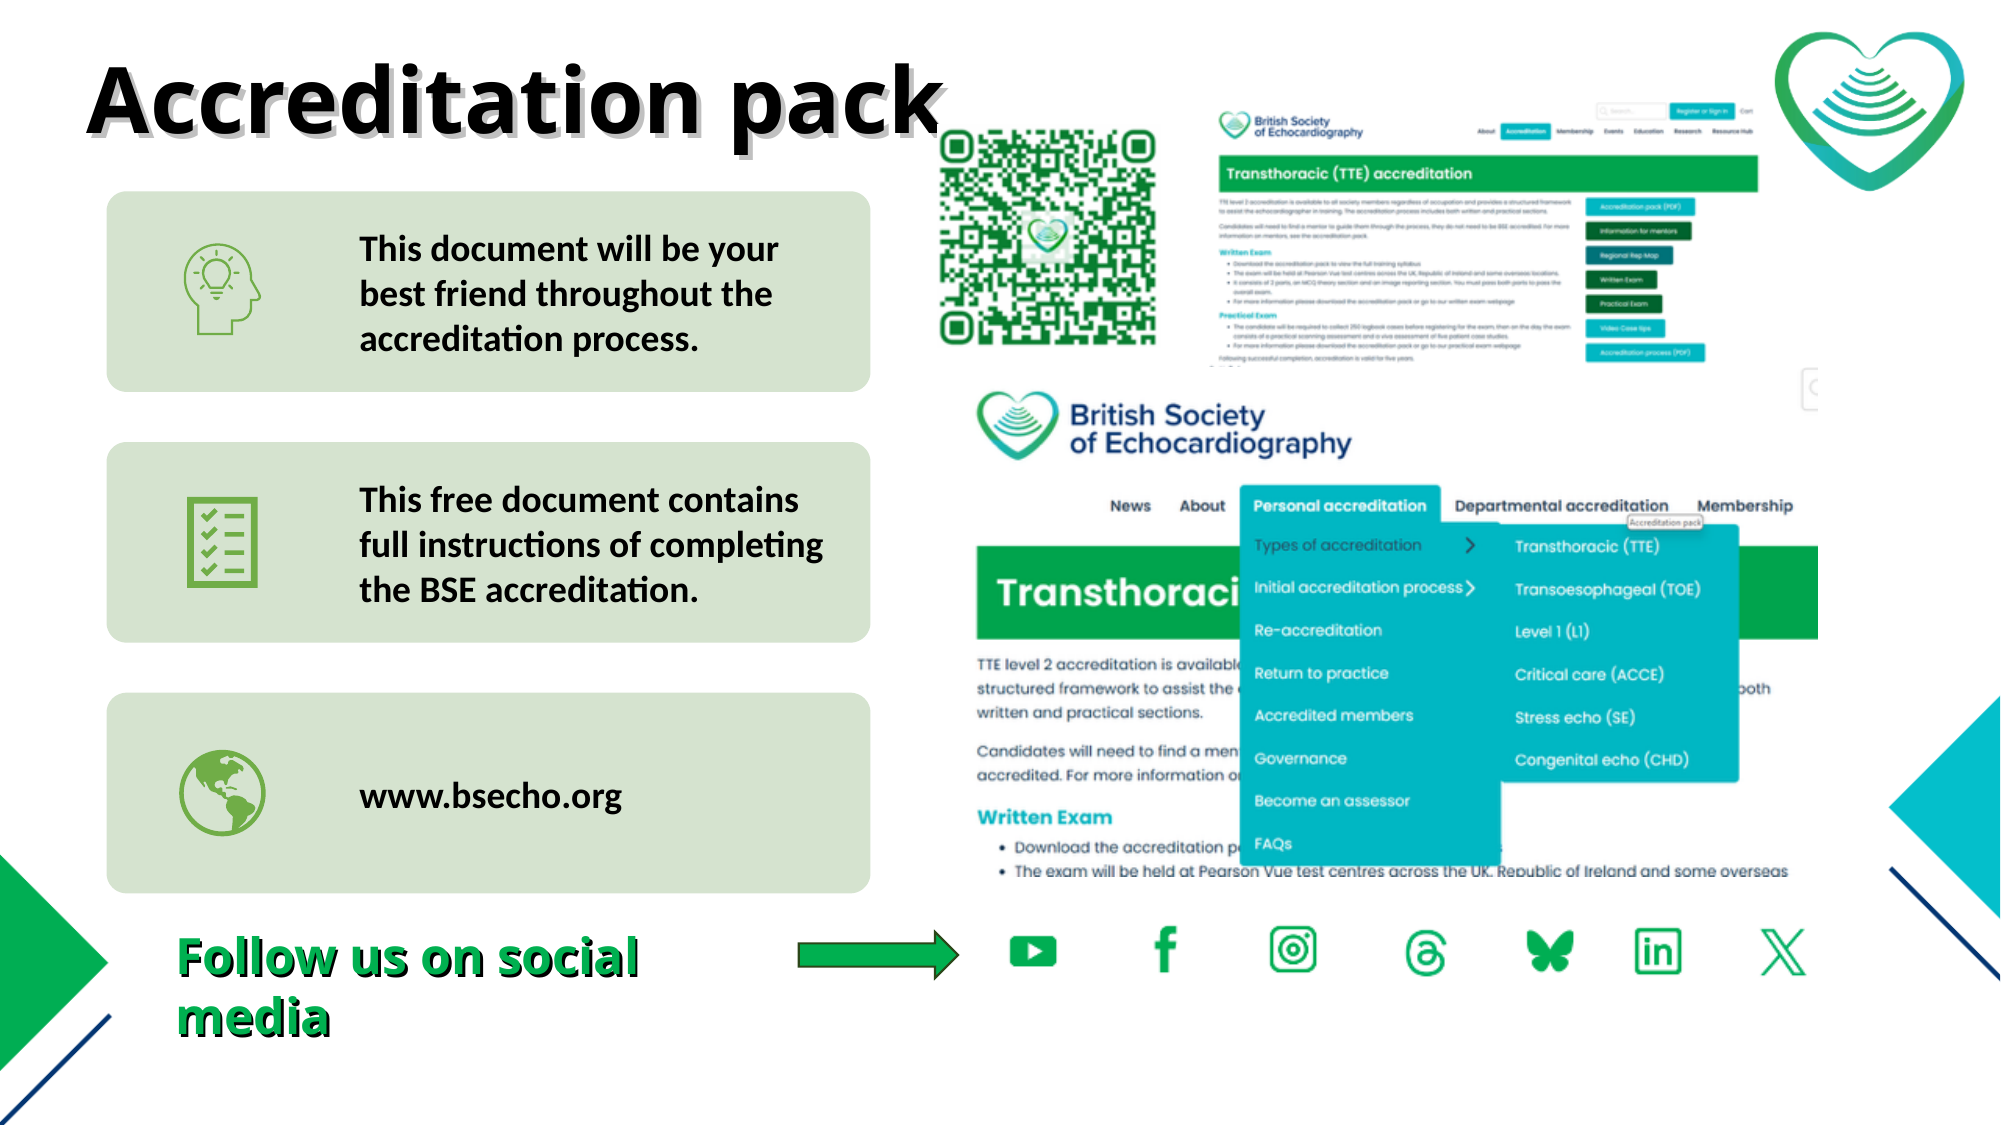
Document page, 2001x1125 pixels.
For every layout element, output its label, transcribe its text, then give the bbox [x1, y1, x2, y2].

text_box [798, 931, 959, 979]
picture [1521, 923, 1580, 981]
title Accreditation pack [68, 39, 1794, 216]
picture [965, 102, 1818, 877]
picture [1397, 925, 1456, 983]
picture [1754, 923, 1813, 982]
picture [1264, 920, 1323, 979]
text_box www.bsecho.org [338, 692, 871, 894]
text_box This document will be your best friend throughout the accreditation process. [338, 191, 871, 392]
text_box [106, 442, 338, 643]
text_box [106, 692, 338, 894]
picture [937, 124, 1161, 348]
picture [1629, 922, 1688, 981]
text_box This free document contains full instructions of completing the BSE accreditation. [338, 442, 871, 643]
text_box [106, 191, 338, 392]
picture [1004, 923, 1063, 981]
text_box Follow us on social media [160, 917, 778, 993]
picture [1137, 920, 1195, 979]
